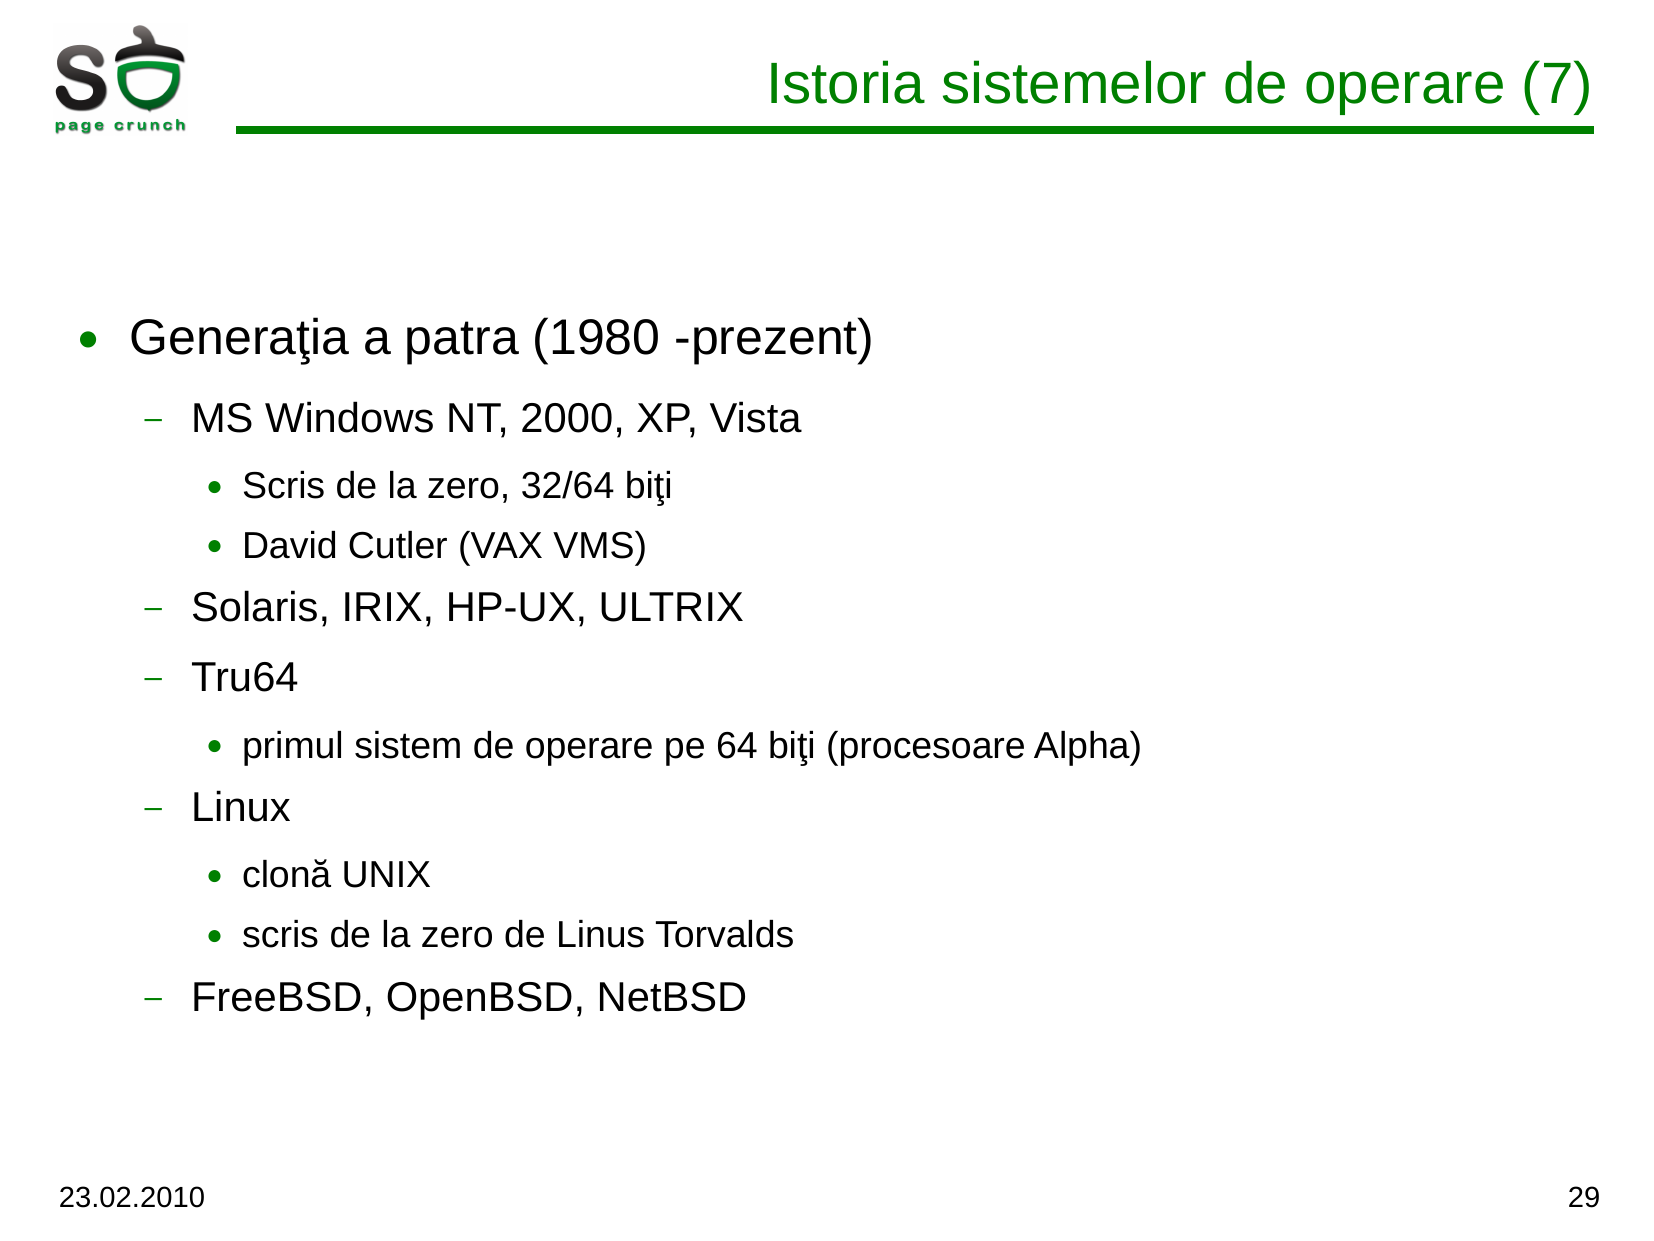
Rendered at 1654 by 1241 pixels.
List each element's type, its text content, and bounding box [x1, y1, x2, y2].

title Istoria sistemelor de operare (7) [236, 49, 1595, 119]
picture [53, 23, 188, 136]
list Generaţia a patra (1980 -prezent) MS Windows NT, 2000, XP, Vista Scris de la zero, 32/64 biţi David Cutler (VAX VMS) Solaris, IRIX, HP-UX, ULTRIX Tru64 primul sistem de operare pe 64 biţi (procesoare Alpha) Linux clonă UNIX scris de la zero de Linus Torvalds FreeBSD, OpenBSD, NetBSD [59, 177, 1595, 1152]
